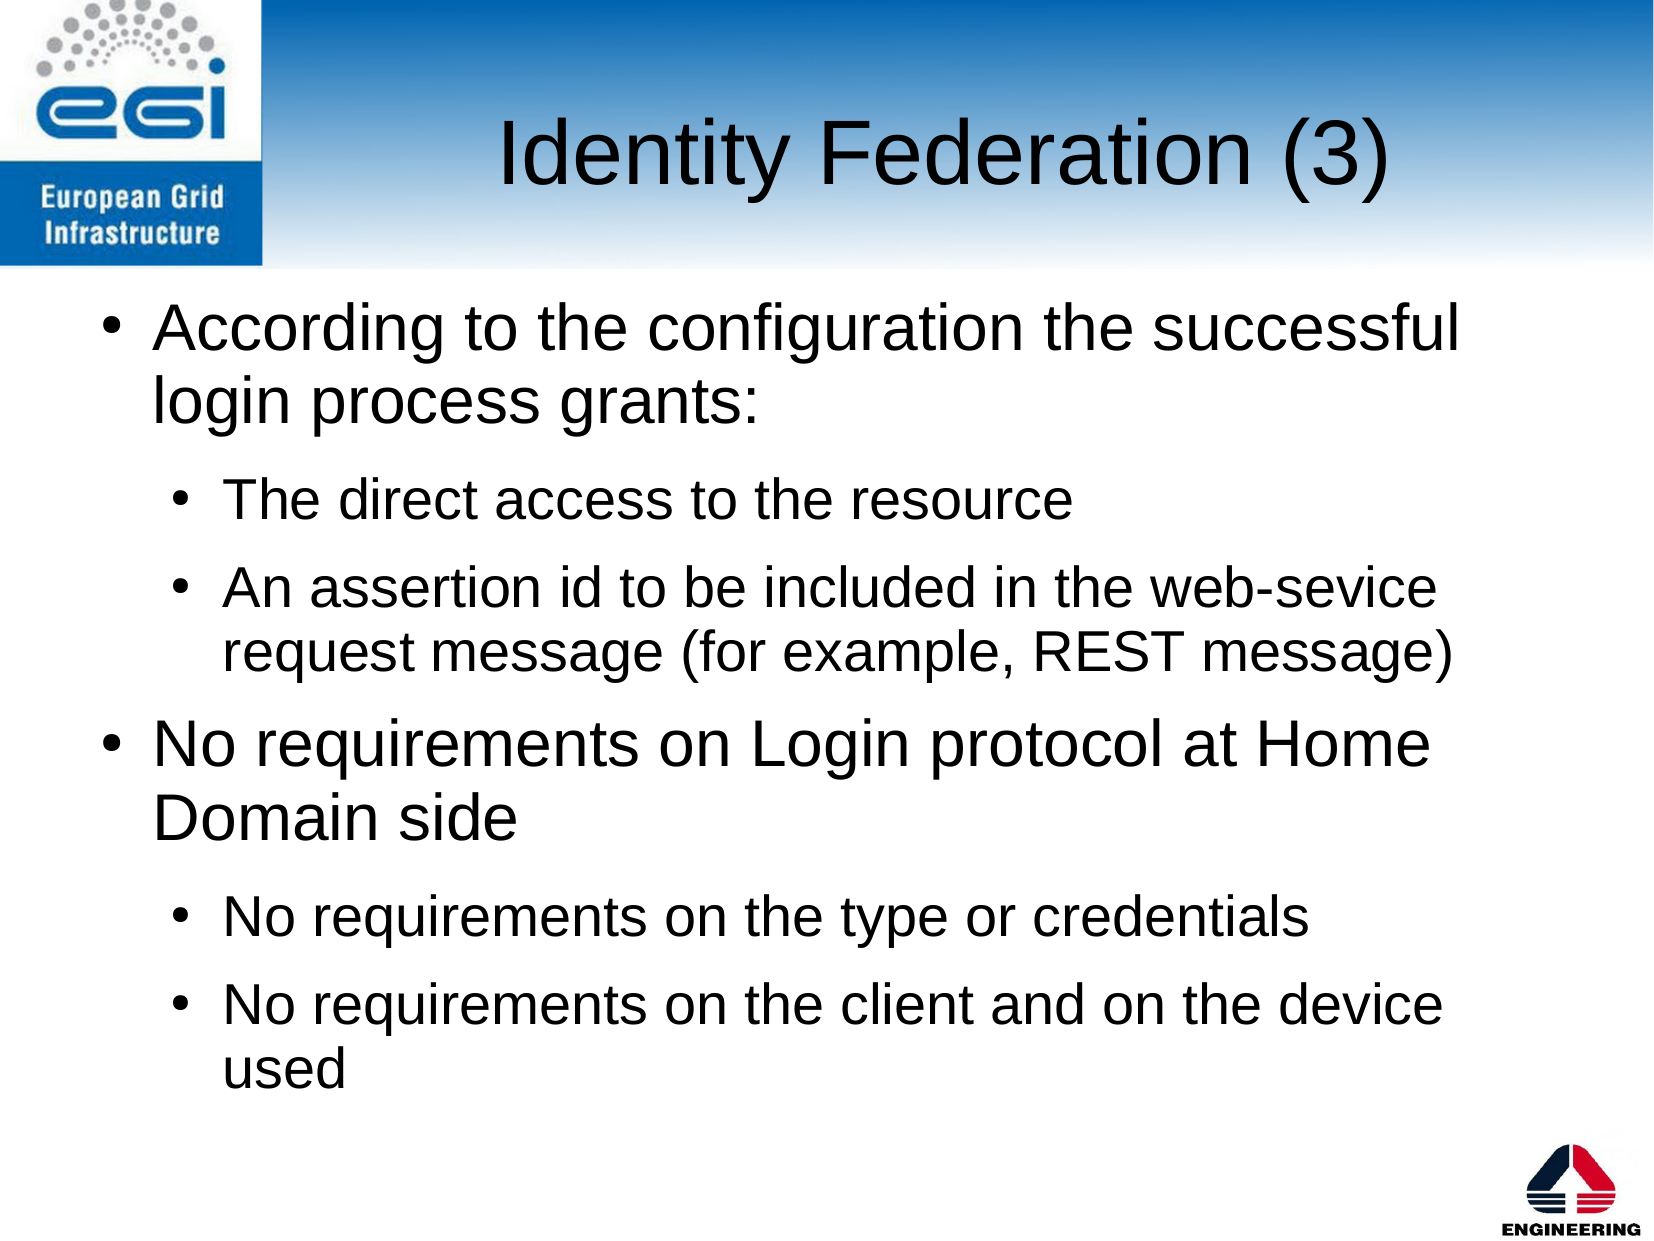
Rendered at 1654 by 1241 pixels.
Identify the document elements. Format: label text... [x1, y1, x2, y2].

title Identity Federation (3) [318, 49, 1571, 257]
picture [0, 0, 1654, 269]
list According to the configuration the successful login process grants: The direct access to the resource An assertion id to be included in the web-sevice request message (for example, REST message) No requirements on Login protocol at Home Domain side No requirements on the type or credentials No requirements on the client and on the device used [82, 290, 1571, 1109]
picture [1500, 1129, 1642, 1241]
